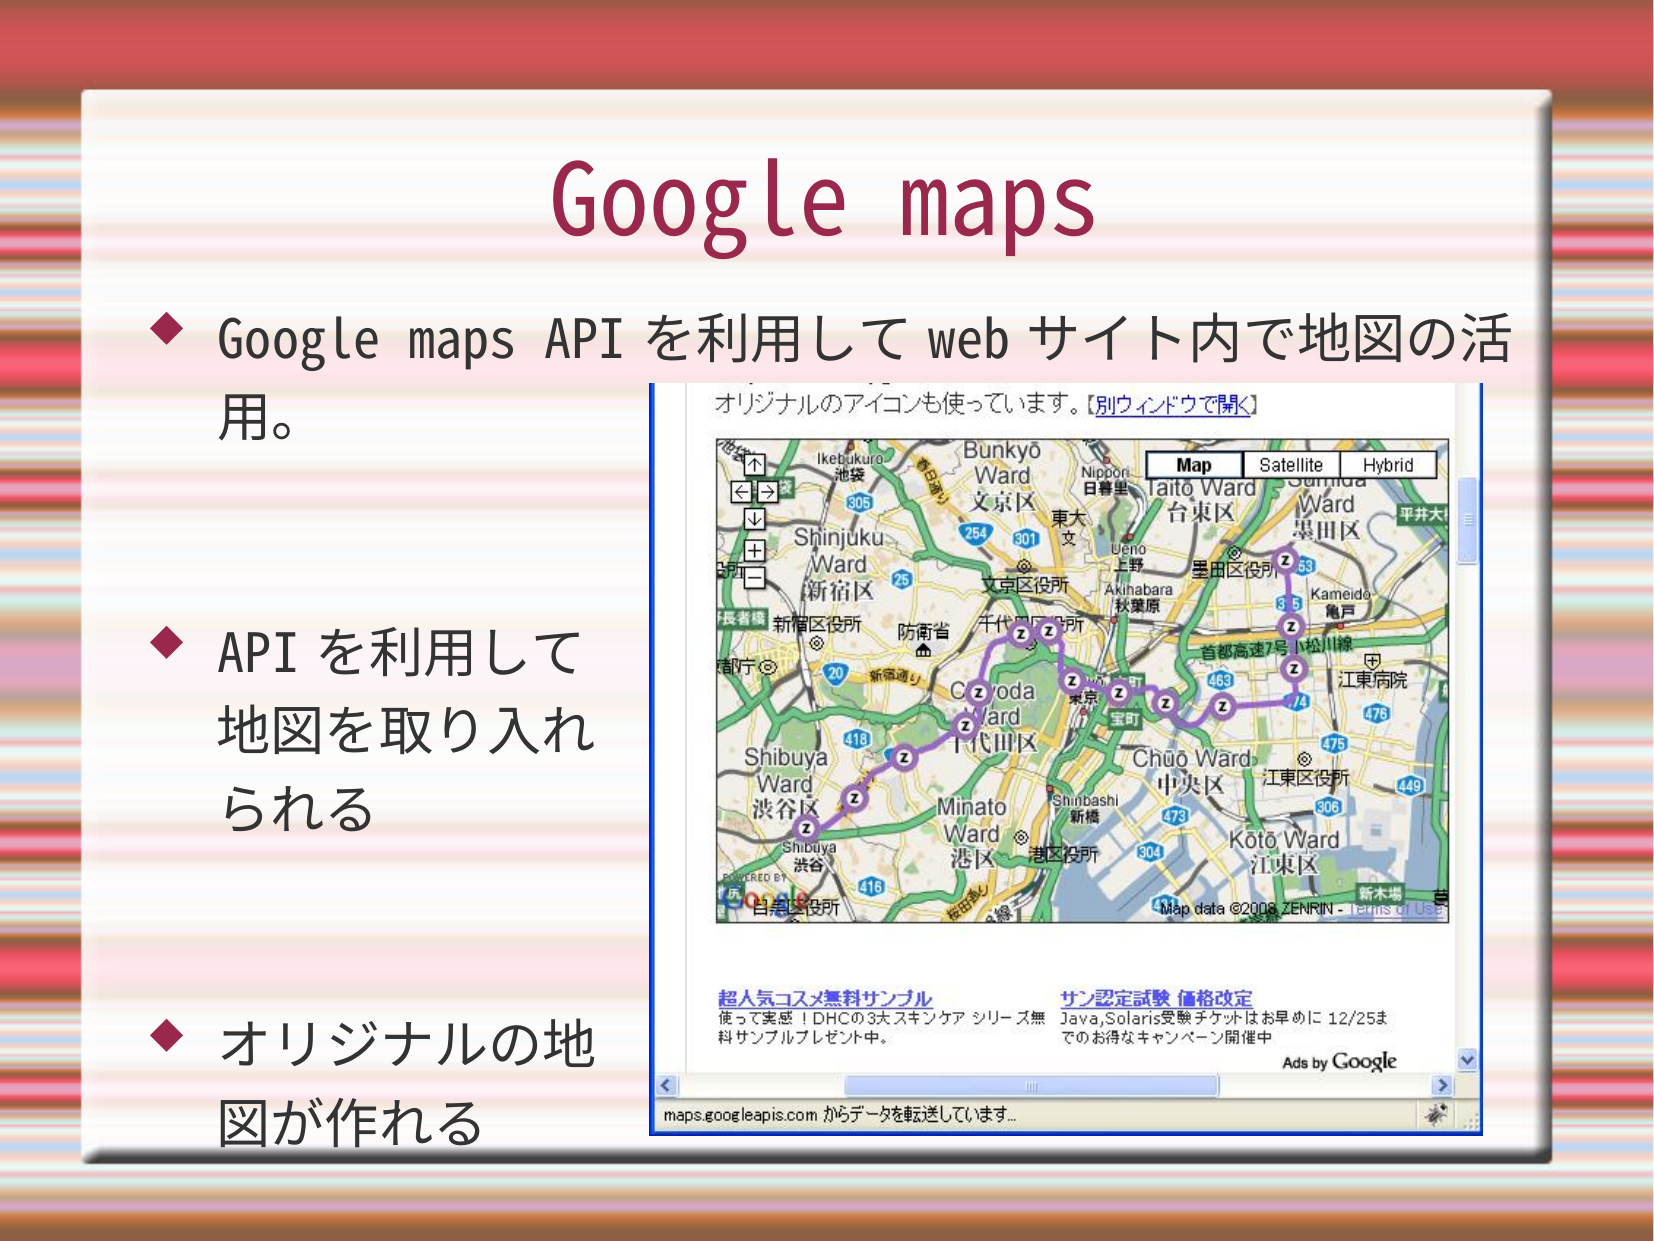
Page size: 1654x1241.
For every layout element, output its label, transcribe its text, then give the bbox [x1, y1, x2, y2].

picture [0, 0, 1654, 1241]
title Google maps [118, 117, 1531, 266]
list Google maps APIを利用してwebサイト内で地図の活用。 APIを利用して 地図を取り入れ られる オリジナルの地 図が作れる [134, 295, 1516, 1133]
